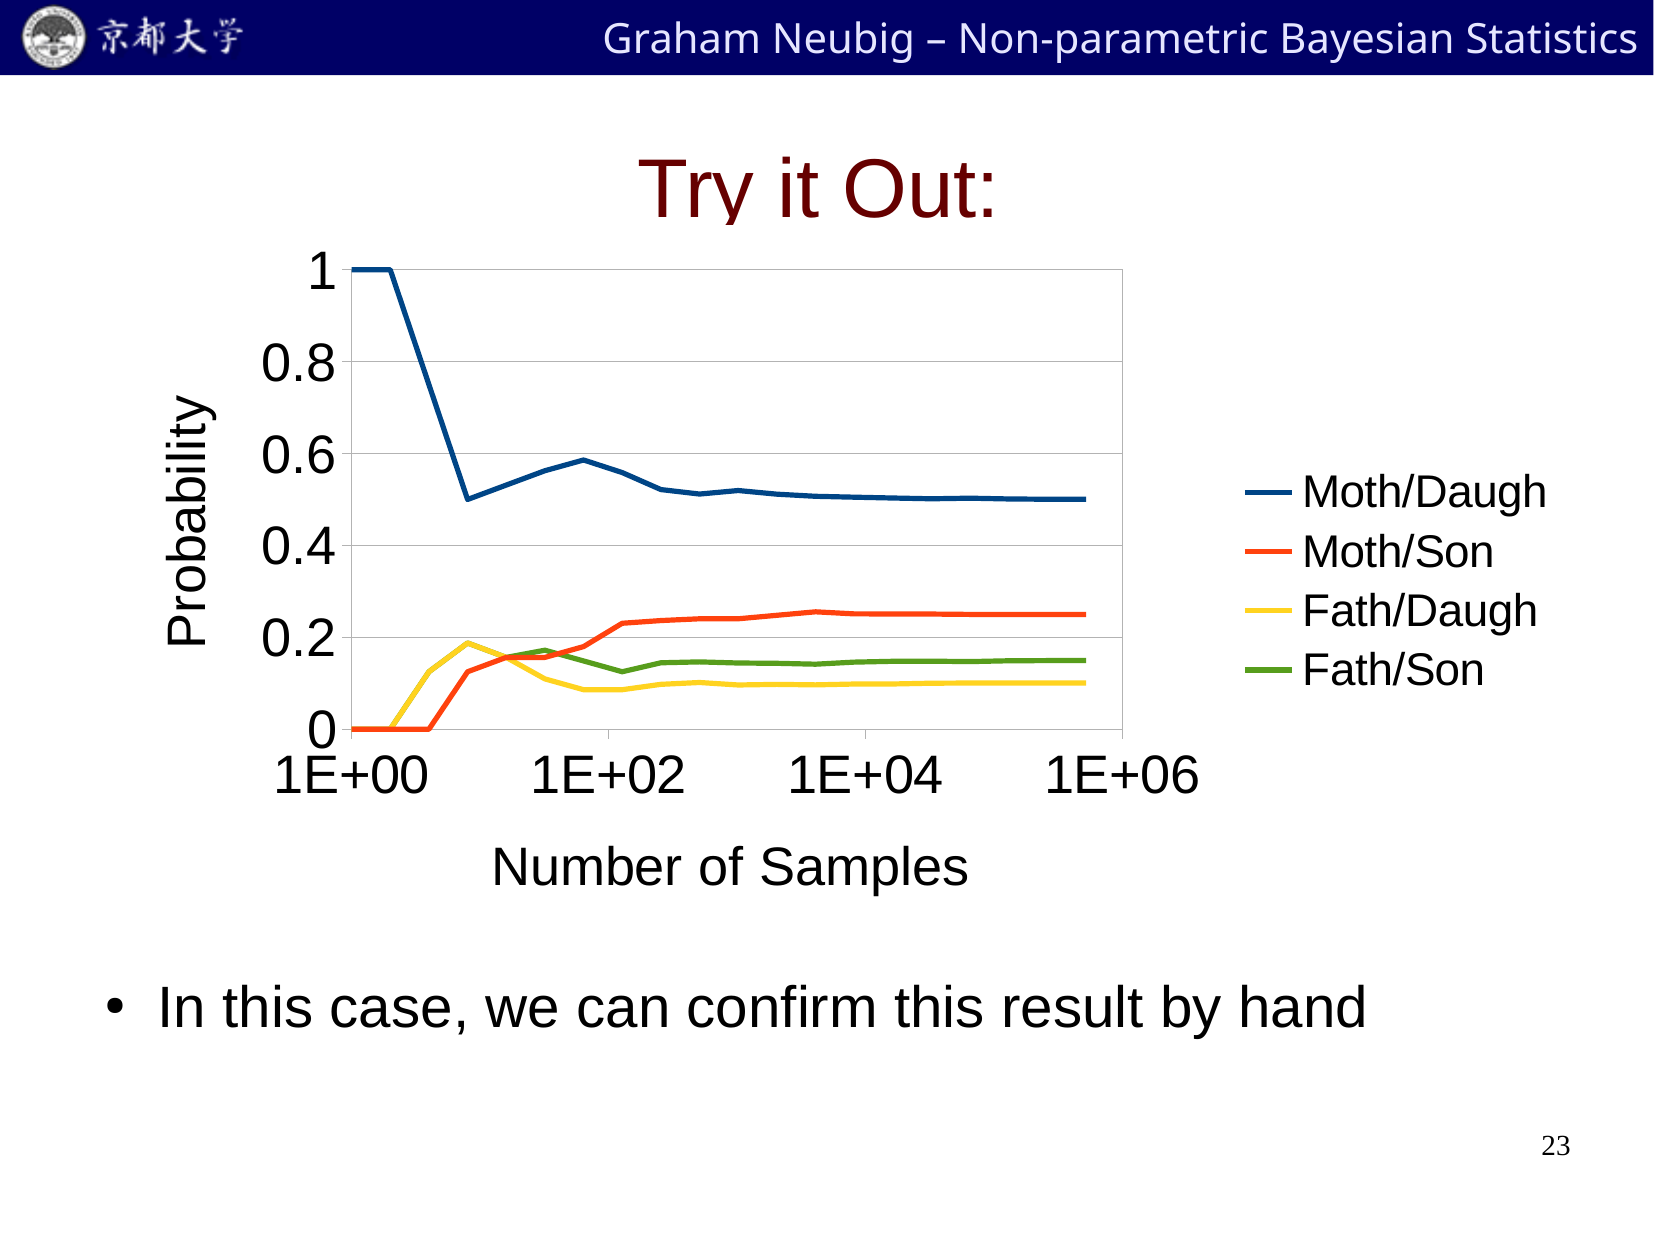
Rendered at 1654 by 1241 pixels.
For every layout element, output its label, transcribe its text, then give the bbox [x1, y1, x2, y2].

title Try it Out: [75, 100, 1564, 277]
list In this case, we can confirm this result by hand [86, 975, 1576, 1104]
picture [0, 0, 247, 70]
chart [112, 225, 1576, 938]
